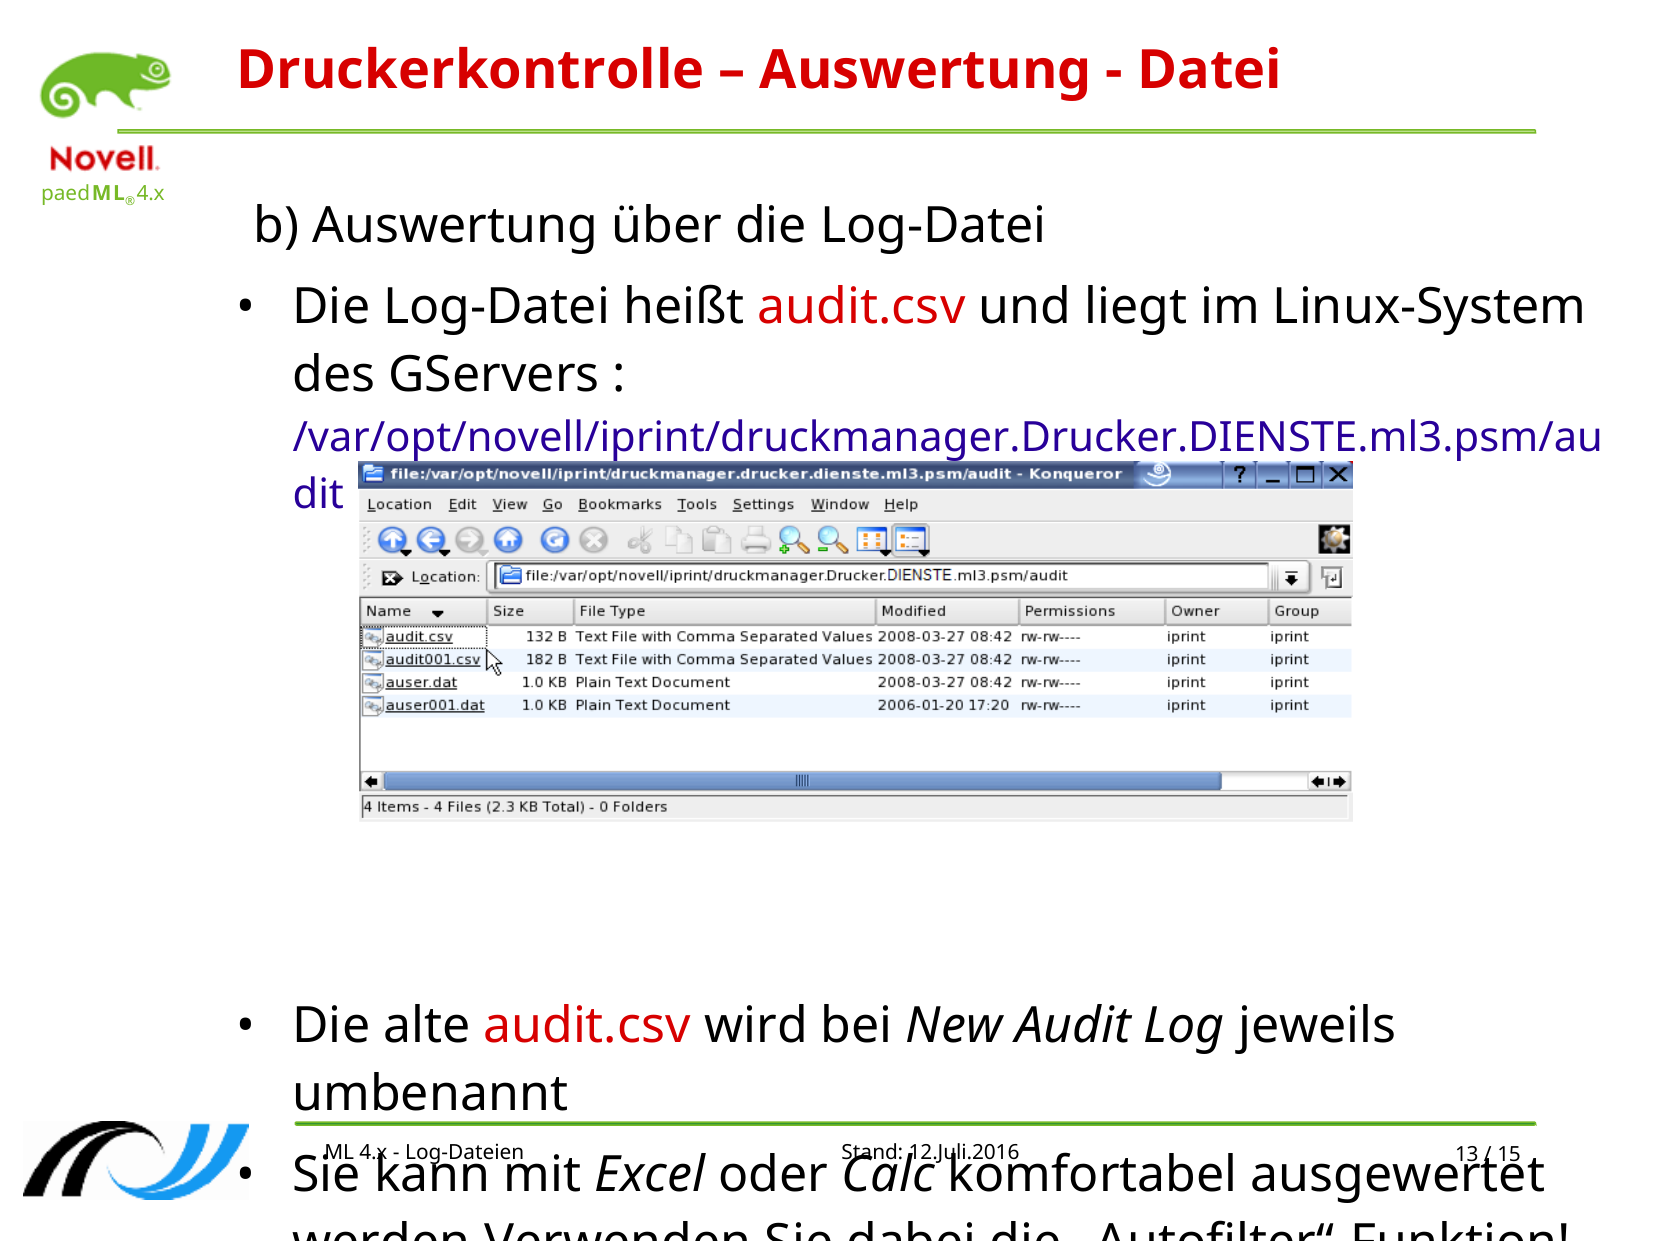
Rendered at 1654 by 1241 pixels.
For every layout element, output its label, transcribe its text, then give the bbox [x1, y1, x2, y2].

picture [23, 1121, 249, 1200]
title Druckerkontrolle – Auswertung - Datei [236, 17, 1536, 119]
list b) Auswertung über die Log-Datei Die Log-Datei heißt audit.csv und liegt im Linux-System des GServers : /var/opt/novell/iprint/druckmanager.Drucker.DIENSTE.ml3.psm/audit Die alte audit.csv wird bei New Audit Log jeweils umbenannt Sie kann mit Excel oder Calc komfortabel ausgewertet werden.Verwenden Sie dabei die „Autofilter“-Funktion! [236, 188, 1619, 1152]
picture [358, 461, 1353, 827]
picture [26, 35, 184, 193]
